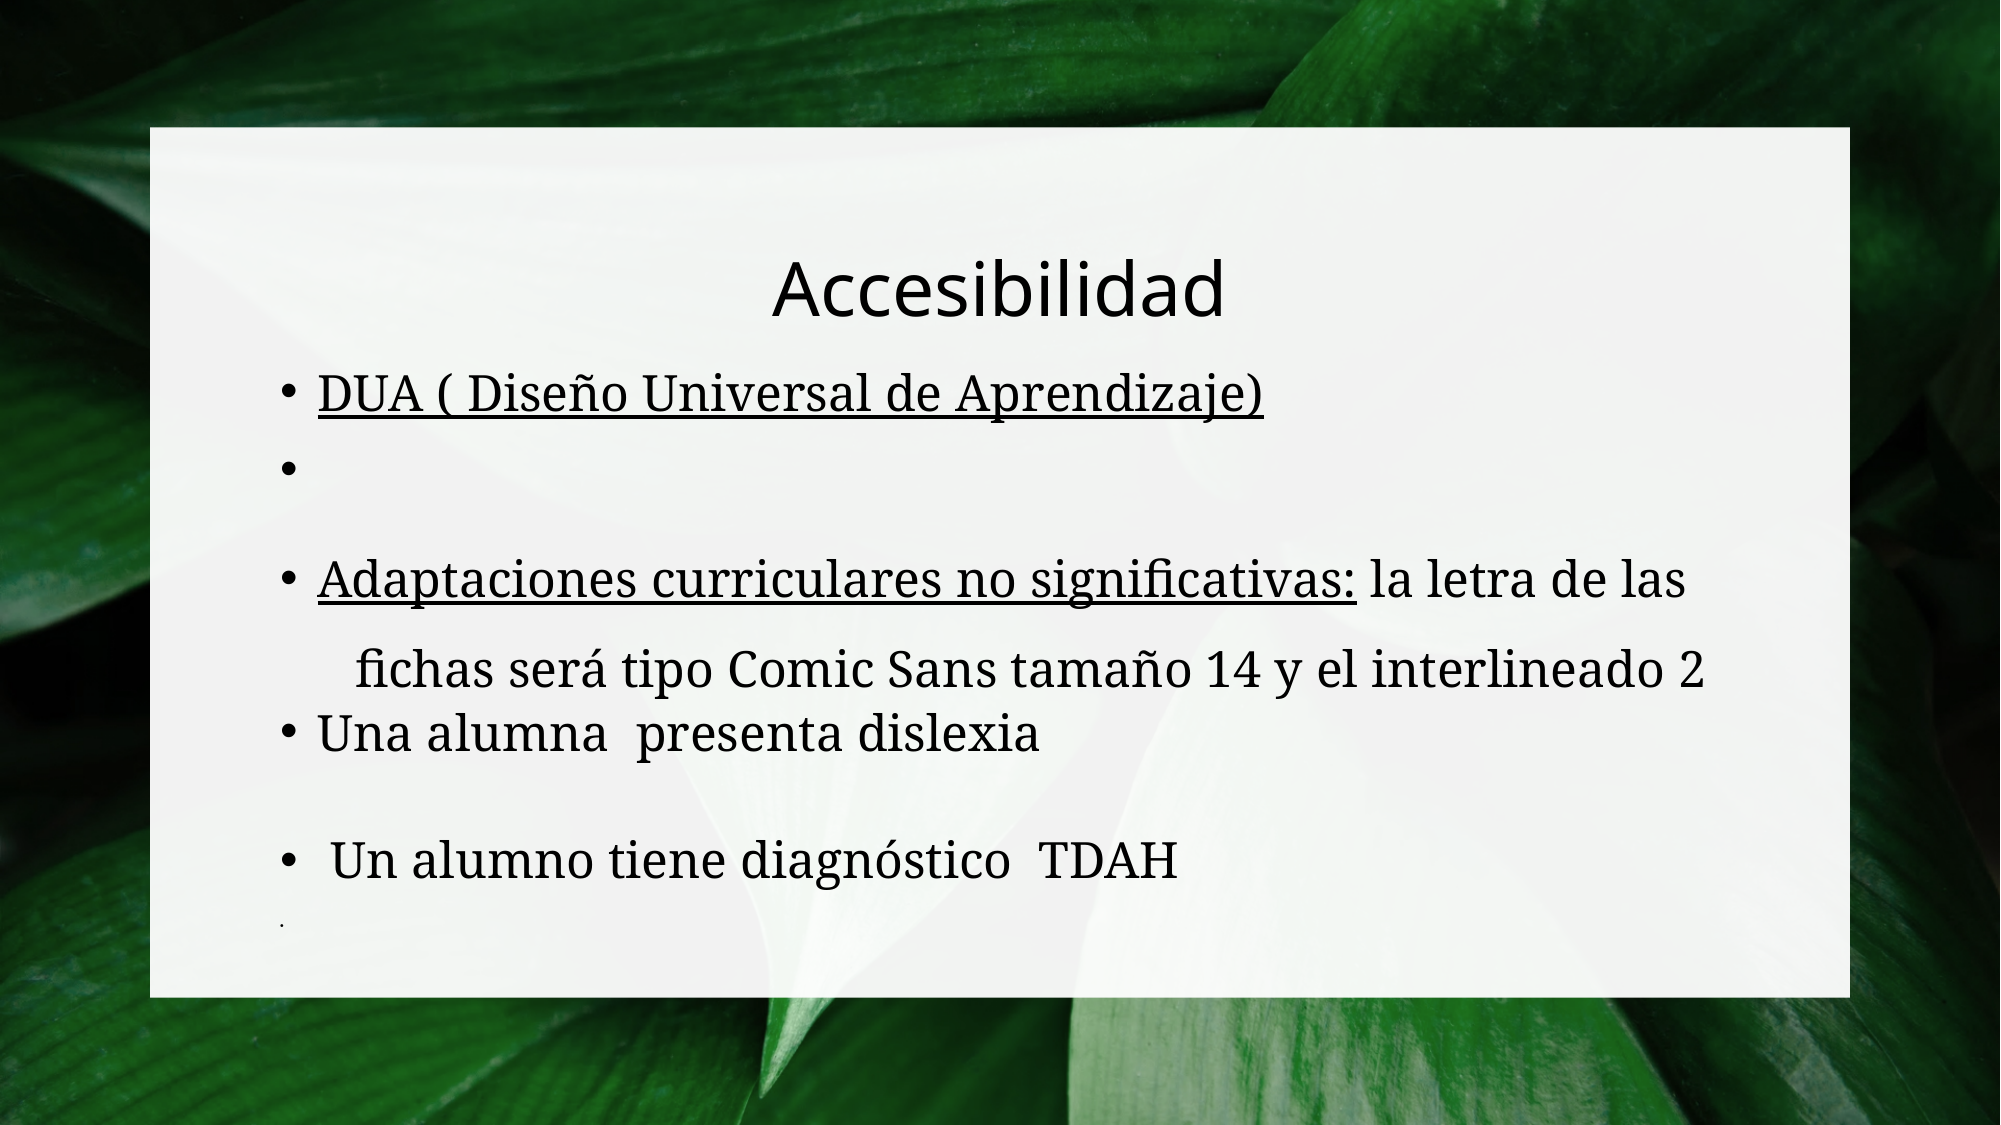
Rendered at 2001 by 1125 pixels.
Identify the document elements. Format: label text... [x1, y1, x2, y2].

title Accesibilidad [265, 163, 1735, 340]
list DUA ( Diseño Universal de Aprendizaje) Adaptaciones curriculares no significativas: la letra de las fichas será tipo Comic Sans tamaño 14 y el interlineado 2 Una alumna presenta dislexia Un alumno tiene diagnóstico TDAH [265, 370, 1735, 952]
picture [1648, 773, 1987, 1112]
